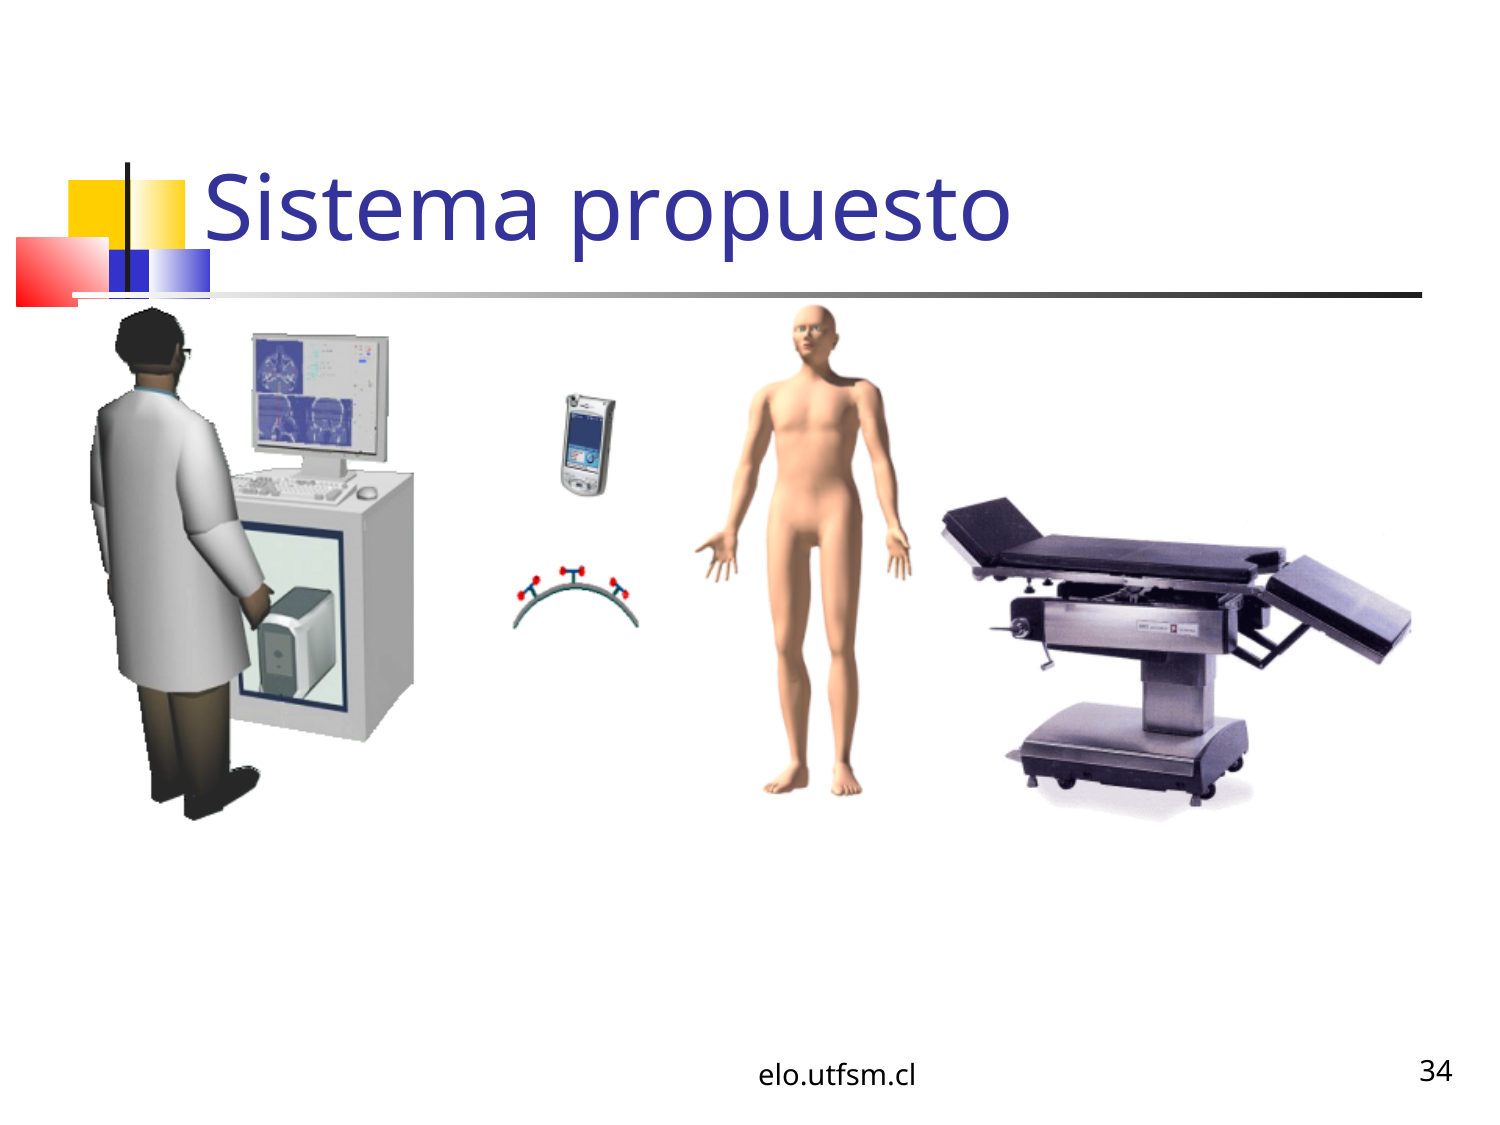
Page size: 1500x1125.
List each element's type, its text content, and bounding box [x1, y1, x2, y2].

text_box <number> [1155, 1024, 1468, 1100]
text_box elo.utfsm.cl [599, 1024, 1075, 1100]
picture [78, 299, 1413, 835]
title Sistema propuesto [188, 35, 1269, 276]
